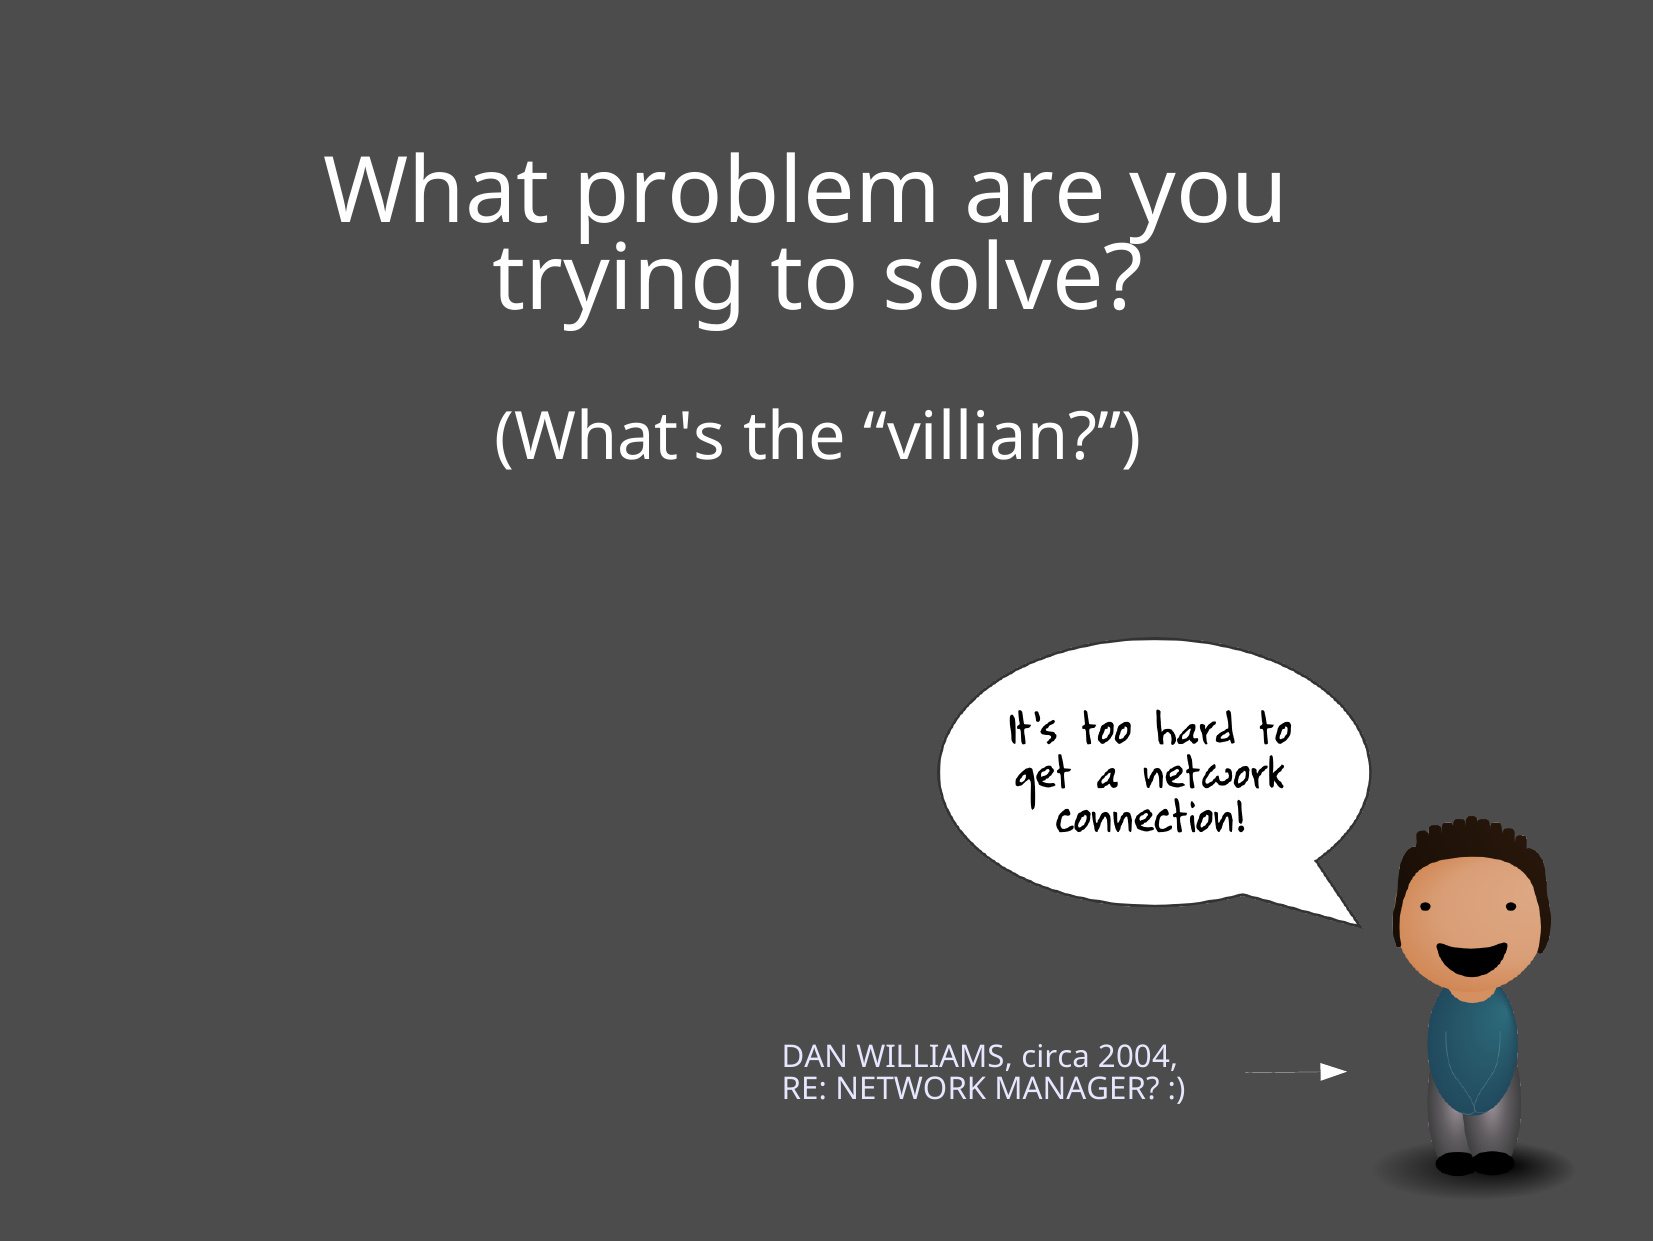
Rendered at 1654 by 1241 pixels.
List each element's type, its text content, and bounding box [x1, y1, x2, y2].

title (What's the “villian?”) [75, 337, 1562, 545]
text_box DAN WILLIAMS, circa 2004, RE: NETWORK MANAGER? :) [781, 1033, 1329, 1115]
title What problem are you trying to solve? [75, 124, 1562, 337]
picture [937, 637, 1576, 1201]
